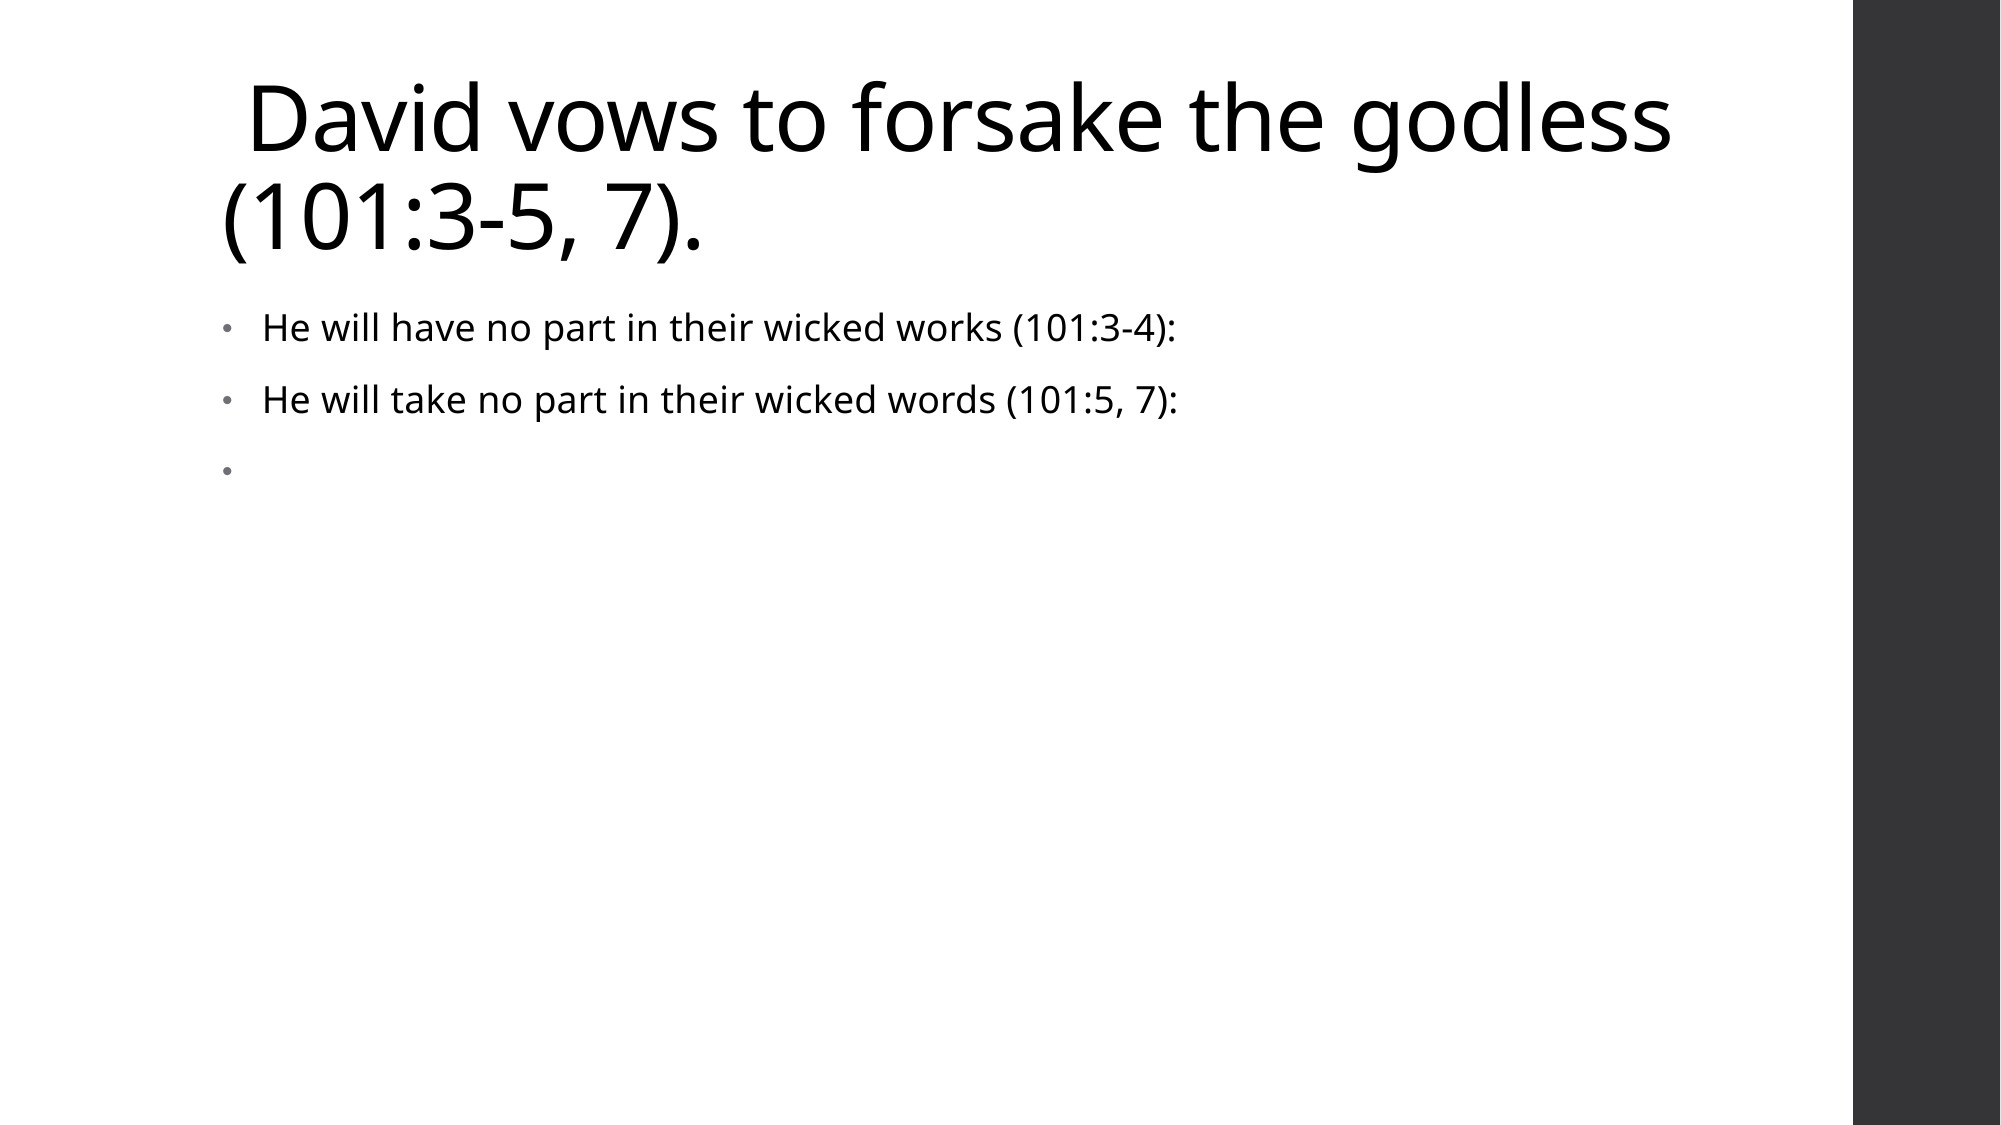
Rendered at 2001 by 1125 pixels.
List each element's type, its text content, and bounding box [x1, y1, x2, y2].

title David vows to forsake the godless (101:3-5, 7). [206, 60, 1797, 278]
list He will have no part in their wicked works (101:3-4): He will take no part in their wicked words (101:5, 7): [206, 299, 1617, 1014]
